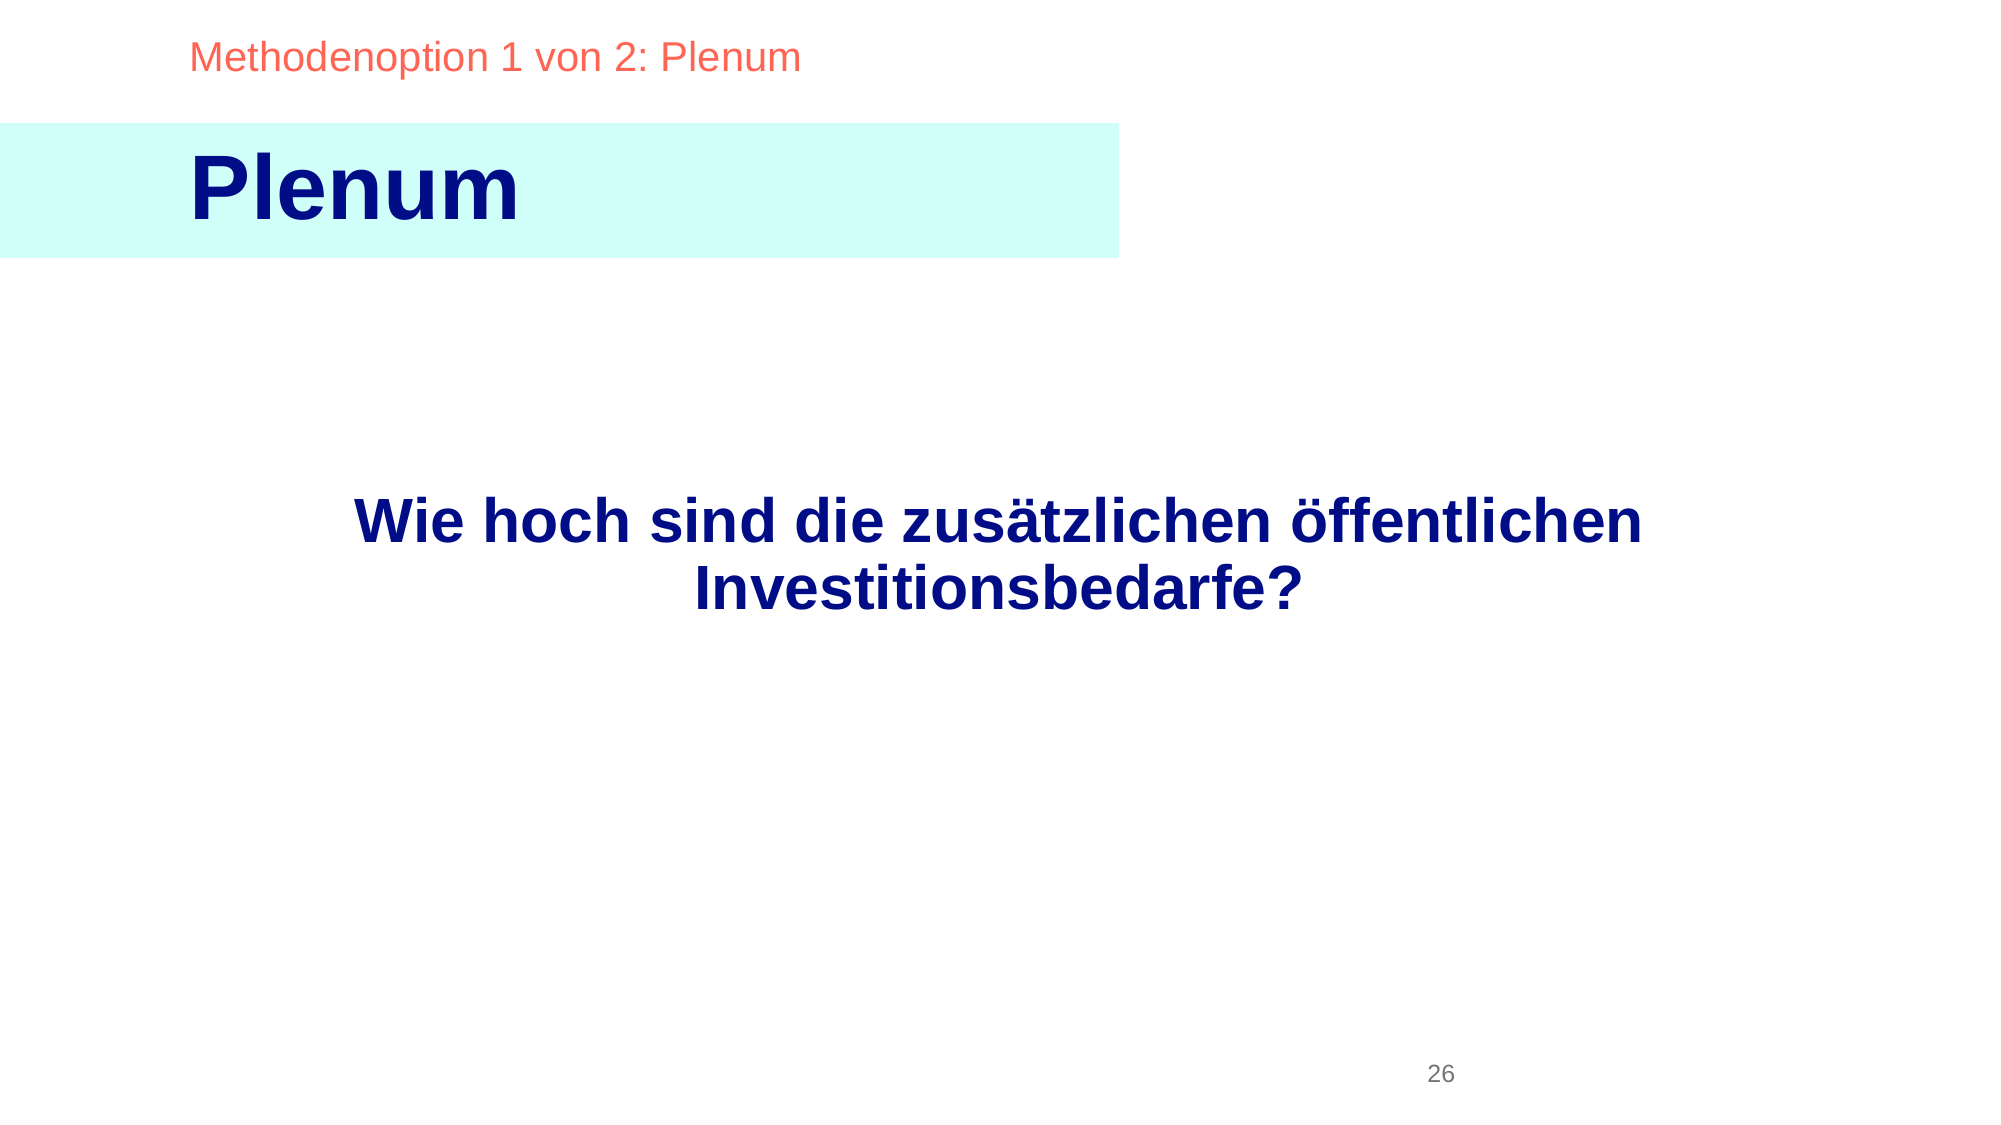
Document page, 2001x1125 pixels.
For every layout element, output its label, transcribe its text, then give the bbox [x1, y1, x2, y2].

list Methodenoption 1 von 2: Plenum [137, 27, 1119, 107]
list Plenum [137, 129, 1093, 258]
list Wie hoch sind die zusätzlichen öffentlichen Investitionsbedarfe? [137, 481, 1863, 725]
